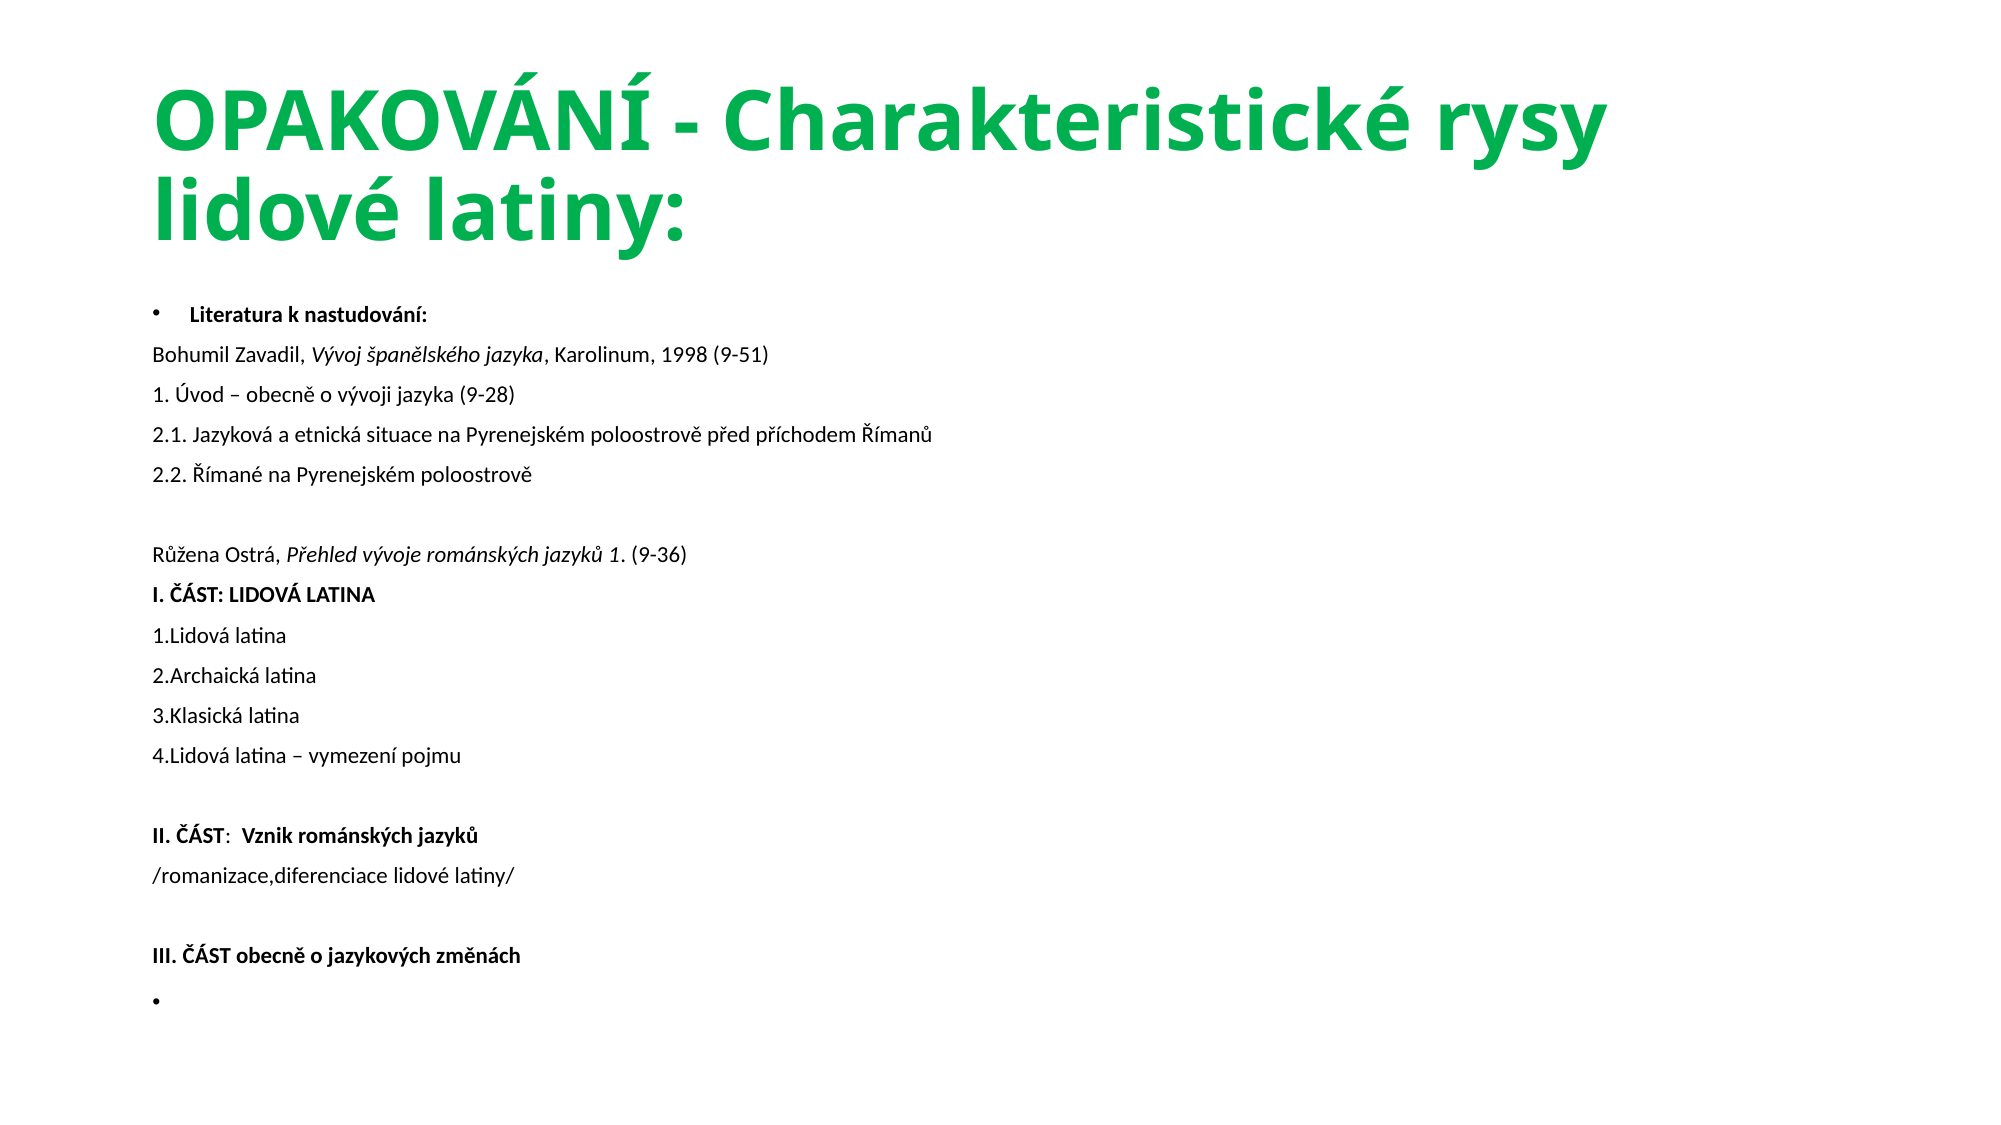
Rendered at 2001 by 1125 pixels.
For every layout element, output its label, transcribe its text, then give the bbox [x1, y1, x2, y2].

list Literatura k nastudování: Bohumil Zavadil, Vývoj španělského jazyka, Karolinum, 1998 (9-51) 1. Úvod – obecně o vývoji jazyka (9-28) 2.1. Jazyková a etnická situace na Pyrenejském poloostrově před příchodem Římanů 2.2. Římané na Pyrenejském poloostrově Růžena Ostrá, Přehled vývoje románských jazyků 1. (9-36) I. ČÁST: LIDOVÁ LATINA 1.Lidová latina 2.Archaická latina 3.Klasická latina 4.Lidová latina – vymezení pojmu II. ČÁST: Vznik románských jazyků /romanizace,diferenciace lidové latiny/ III. ČÁST obecně o jazykových změnách [137, 299, 1863, 1014]
title OPAKOVÁNÍ - Charakteristické rysy lidové latiny: [137, 59, 1863, 278]
